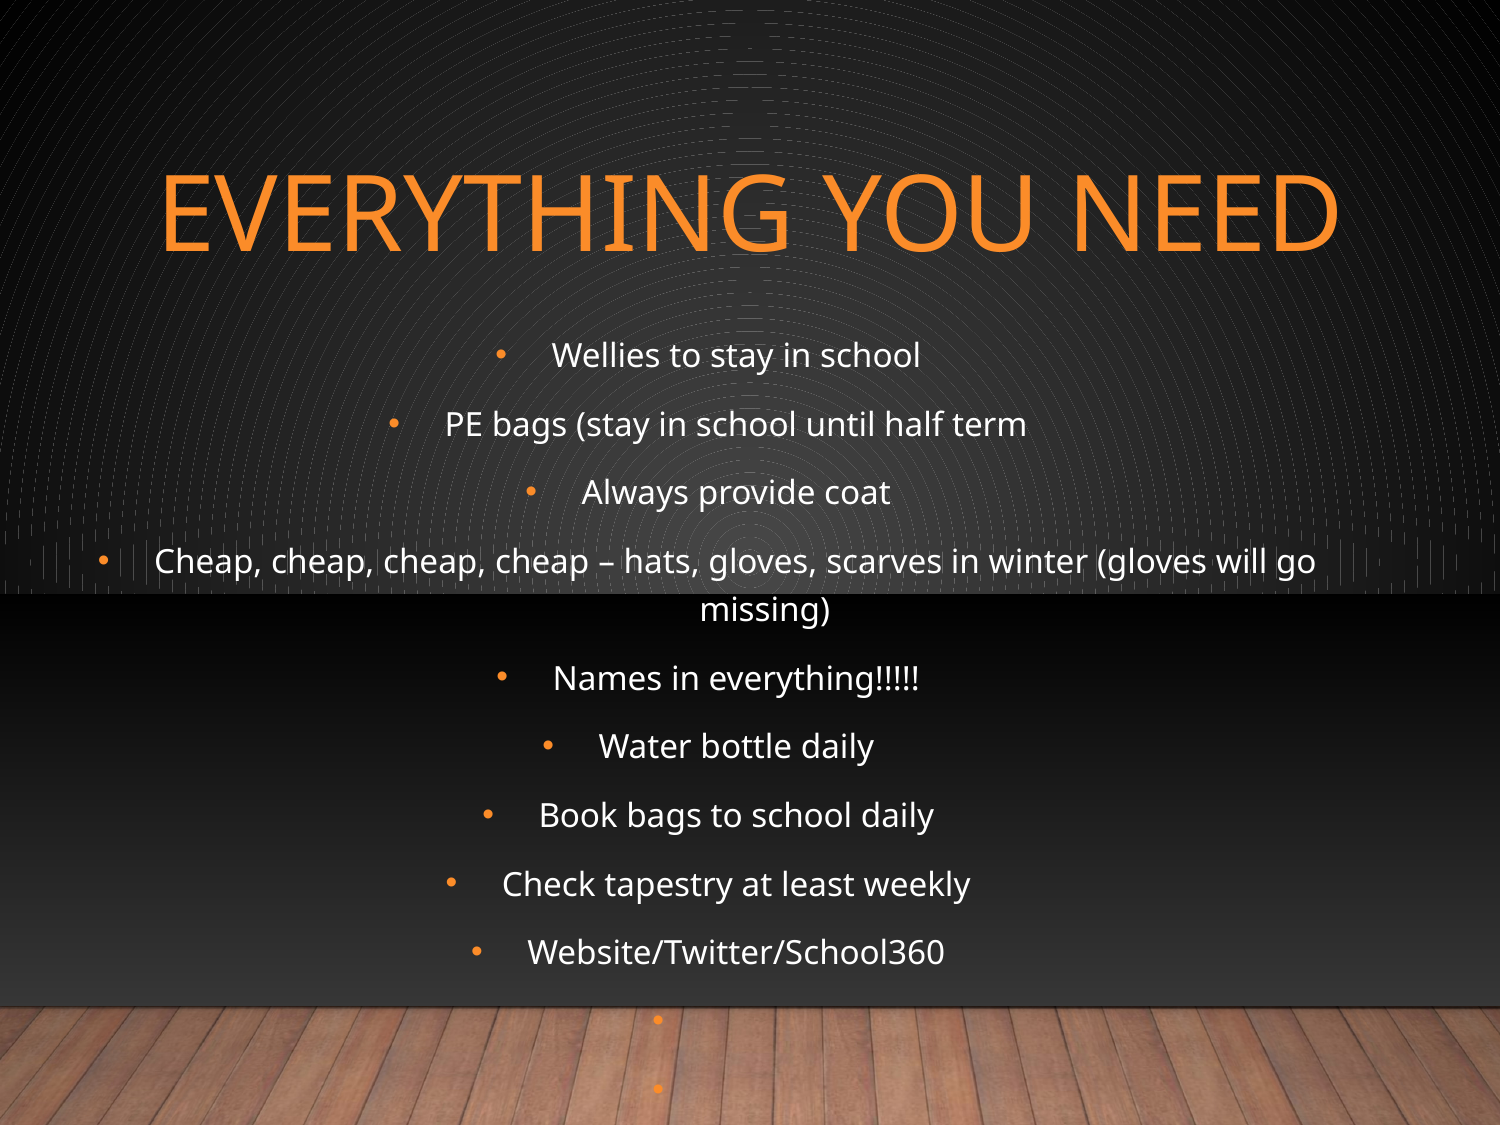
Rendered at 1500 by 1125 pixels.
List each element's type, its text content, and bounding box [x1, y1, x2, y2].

title Everything you need [112, 152, 1388, 275]
subtitle Wellies to stay in school PE bags (stay in school until half term Always provide coat Cheap, cheap, cheap, cheap – hats, gloves, scarves in winter (gloves will go missing) Names in everything!!!!! Water bottle daily Book bags to school daily Check tapestry at least weekly Website/Twitter/School360 [76, 311, 1341, 1125]
